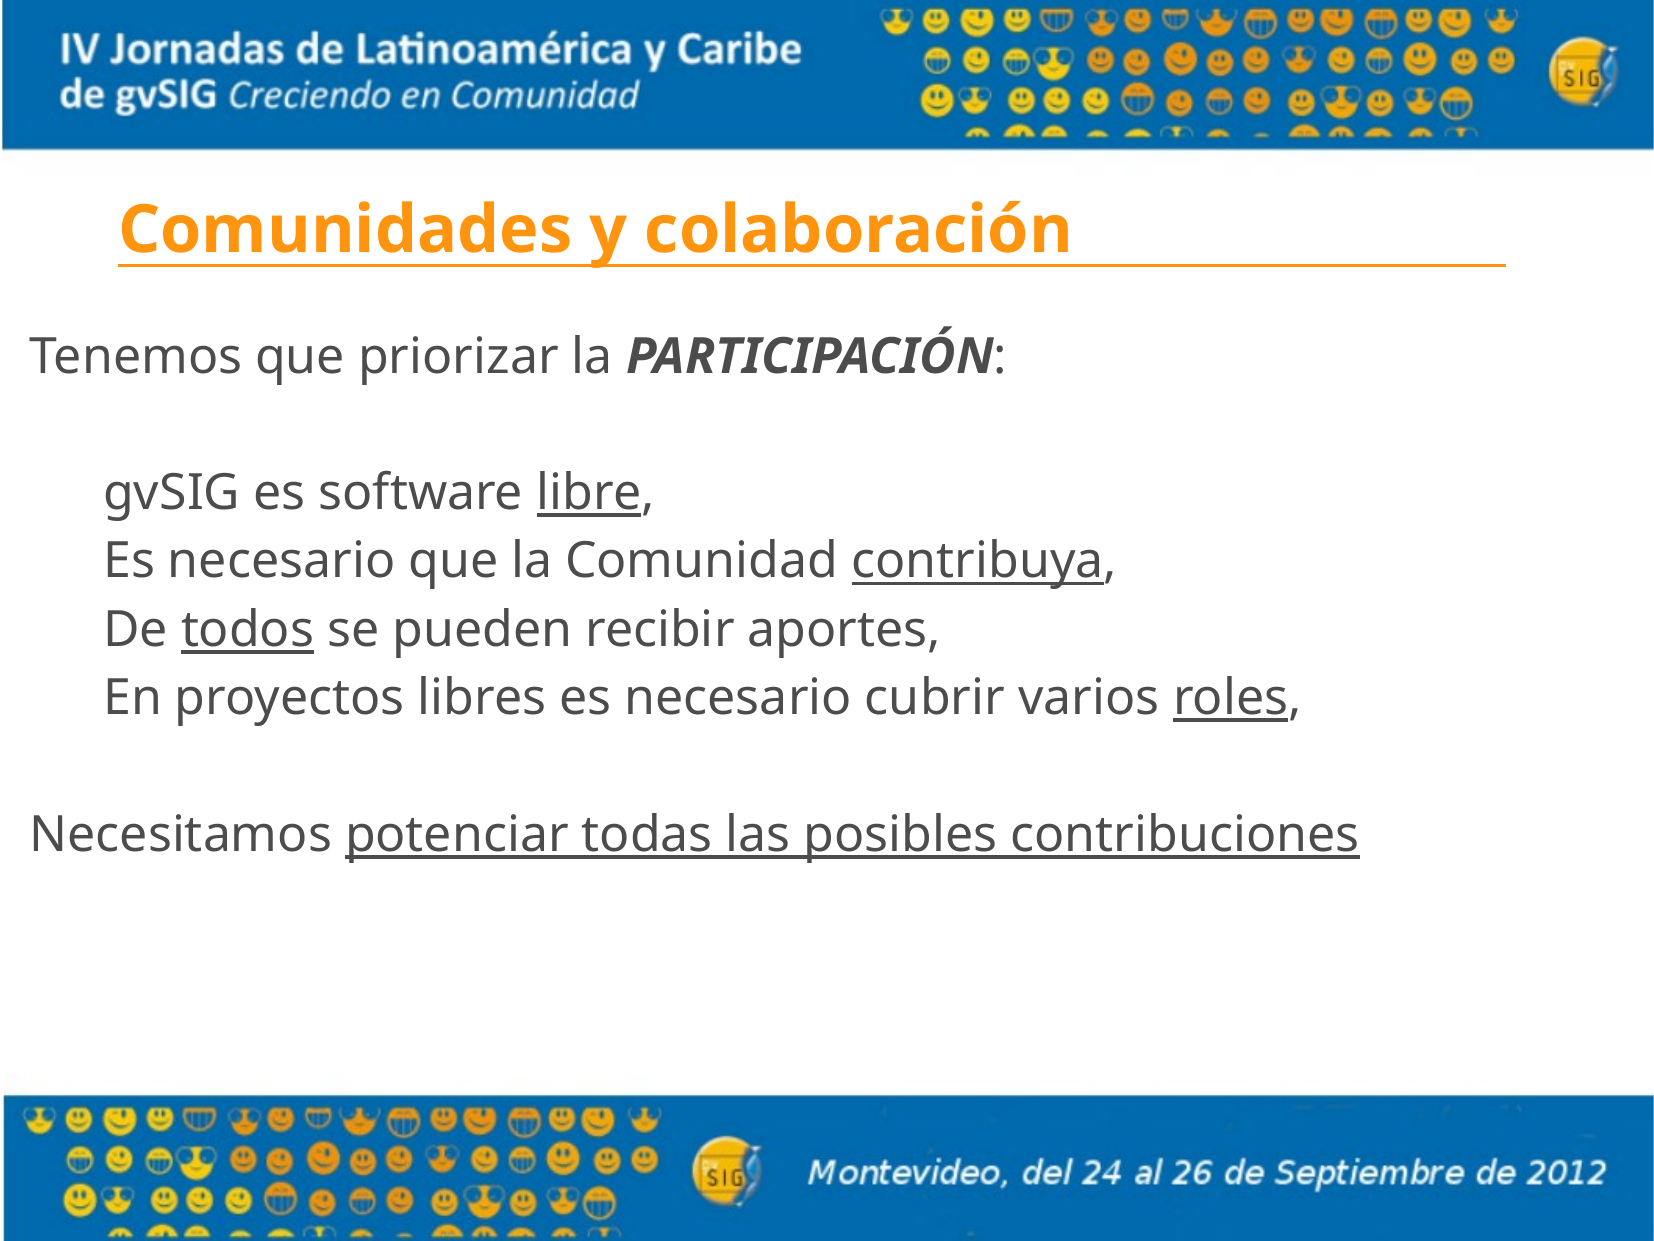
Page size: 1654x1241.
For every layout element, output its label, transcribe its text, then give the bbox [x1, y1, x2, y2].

title Tenemos que priorizar la PARTICIPACIÓN: gvSIG es software libre, Es necesario que la Comunidad contribuya, De todos se pueden recibir aportes, En proyectos libres es necesario cubrir varios roles, Necesitamos potenciar todas las posibles contribuciones [29, 303, 1654, 1019]
picture [1, 0, 1654, 1241]
title Comunidades y colaboración [118, 187, 1607, 266]
